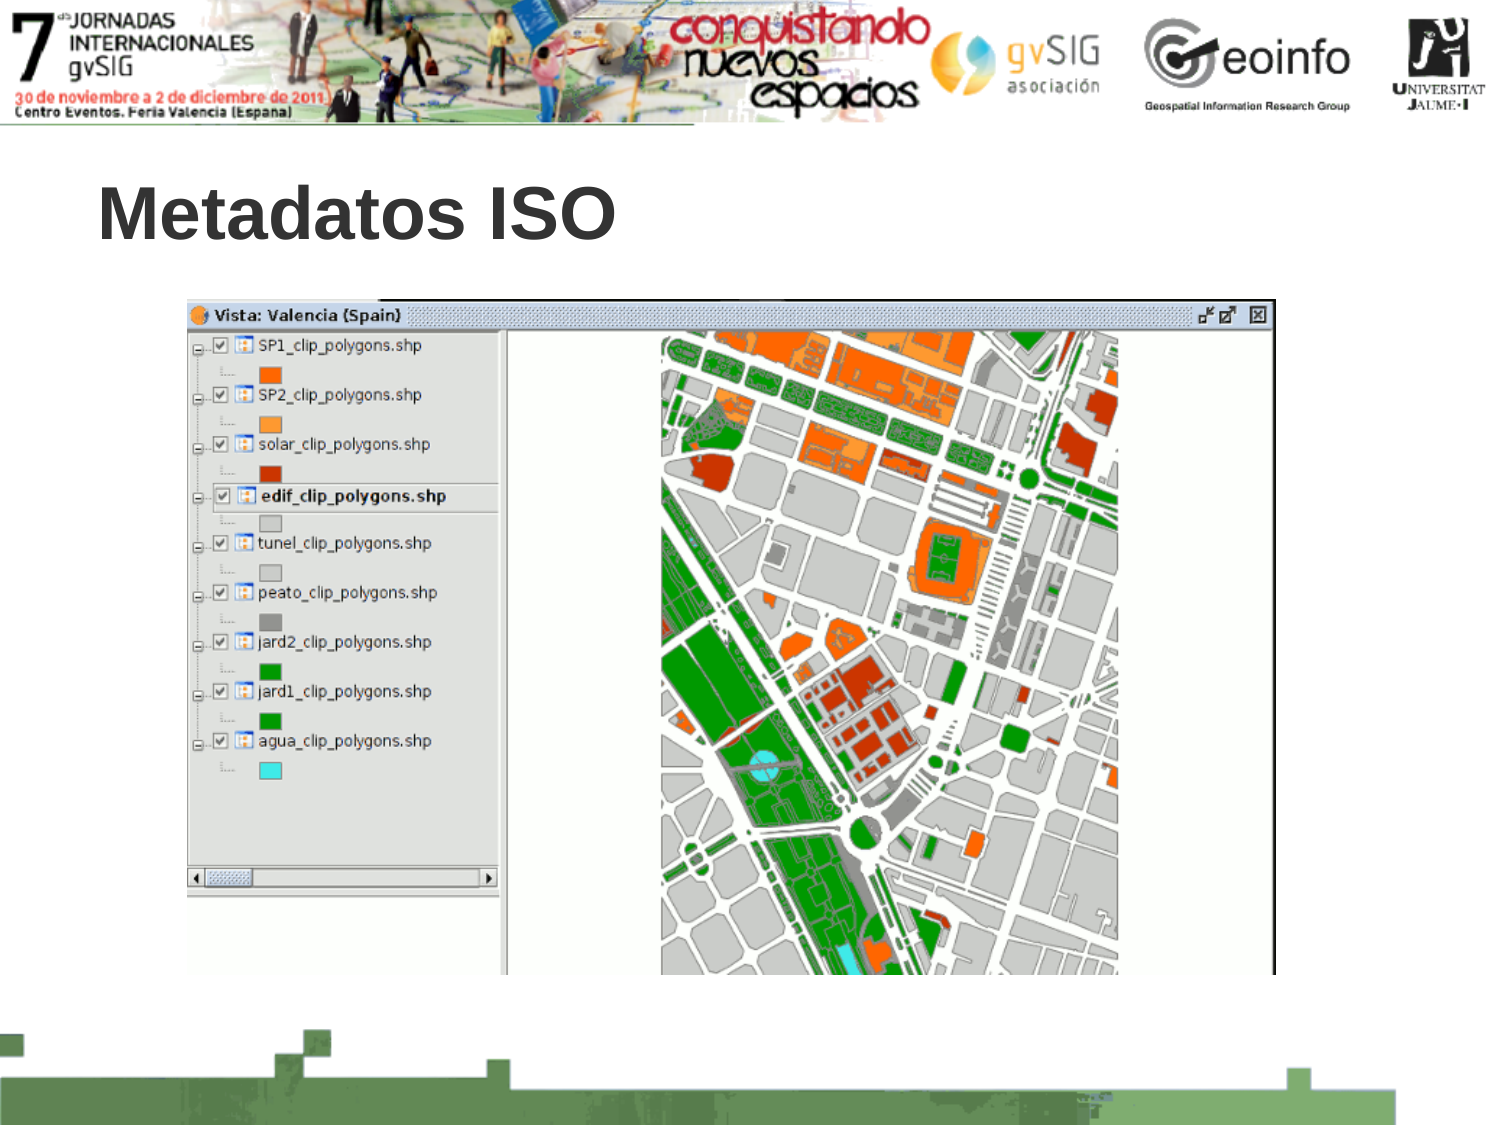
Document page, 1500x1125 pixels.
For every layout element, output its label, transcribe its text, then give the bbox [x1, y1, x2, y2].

title Metadatos ISO [97, 155, 1401, 273]
picture [0, 0, 1500, 1125]
